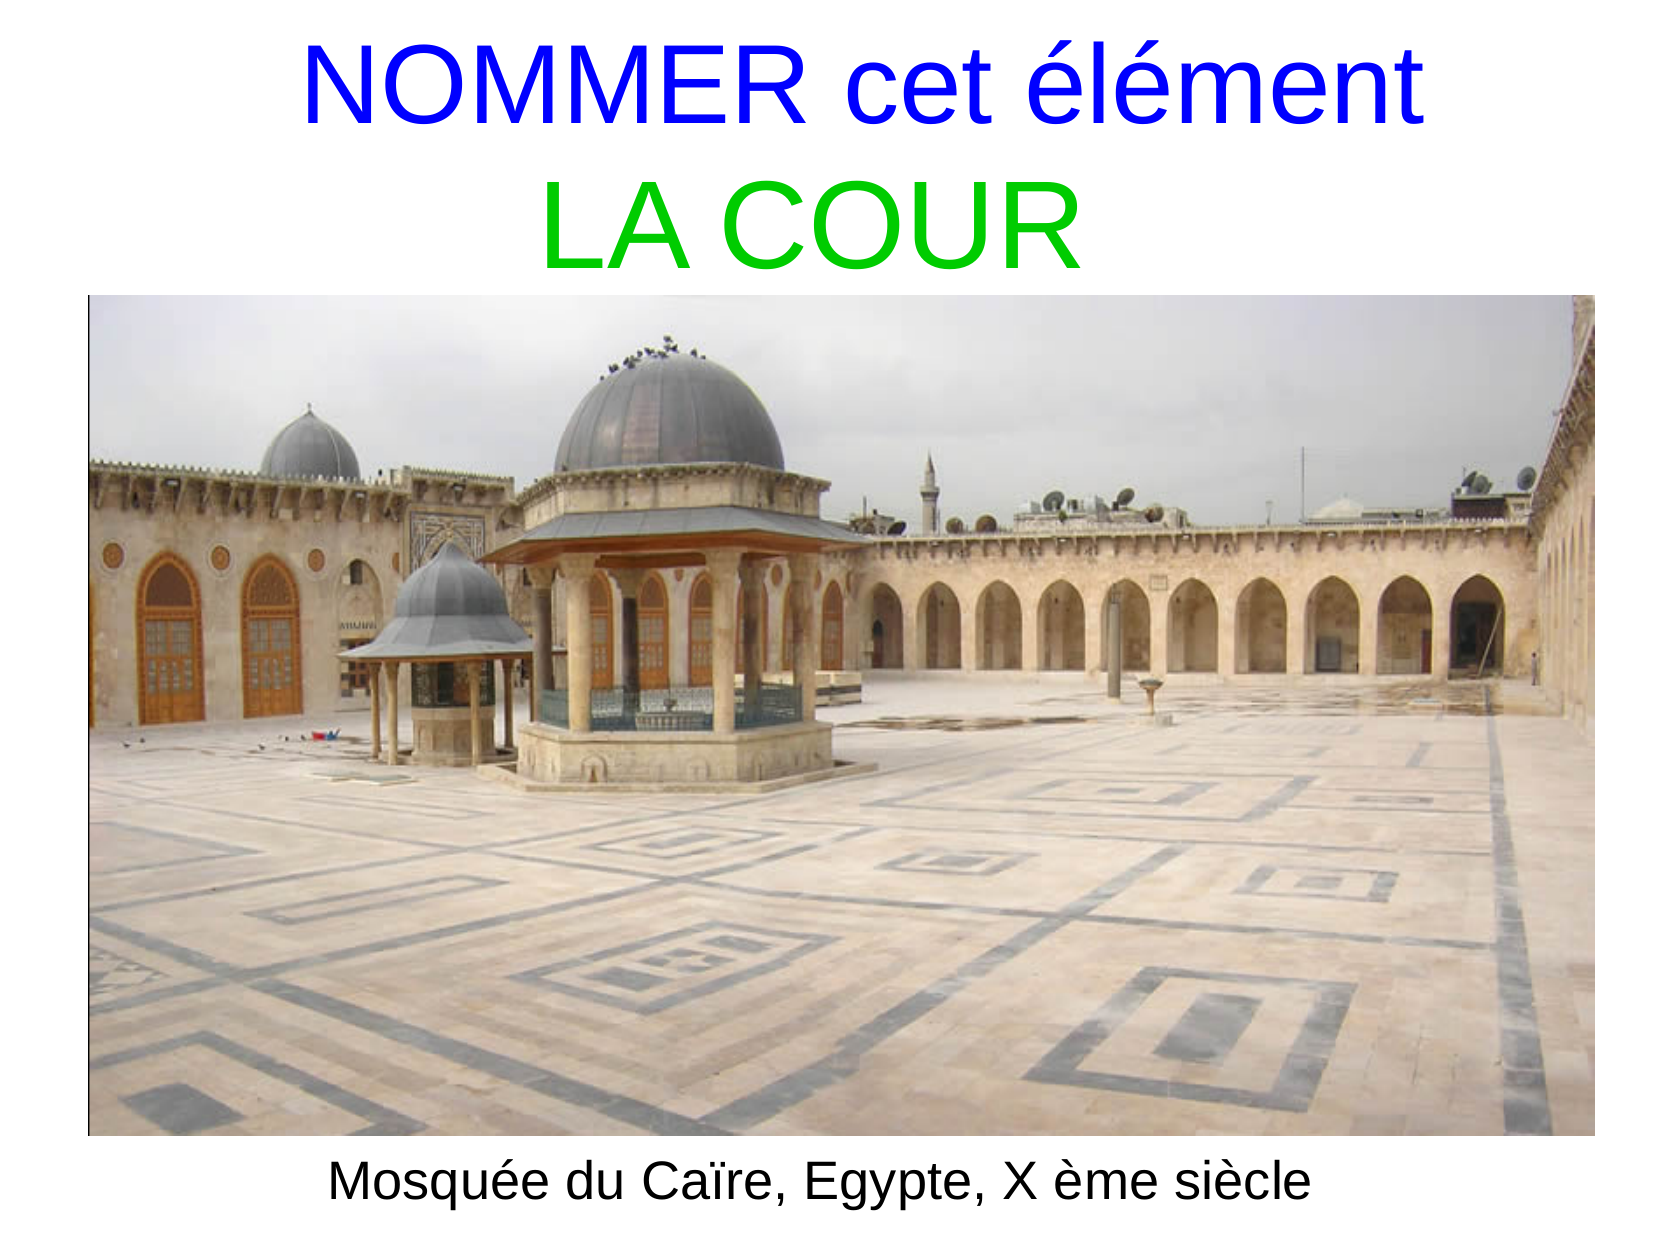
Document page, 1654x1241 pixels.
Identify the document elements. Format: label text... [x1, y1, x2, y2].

text_box LA COUR [383, 147, 1241, 303]
title Mosquée du Caïre, Egypte, X ème siècle [76, 1121, 1565, 1241]
picture [88, 295, 1595, 1136]
title NOMMER cet élément [118, 22, 1607, 148]
